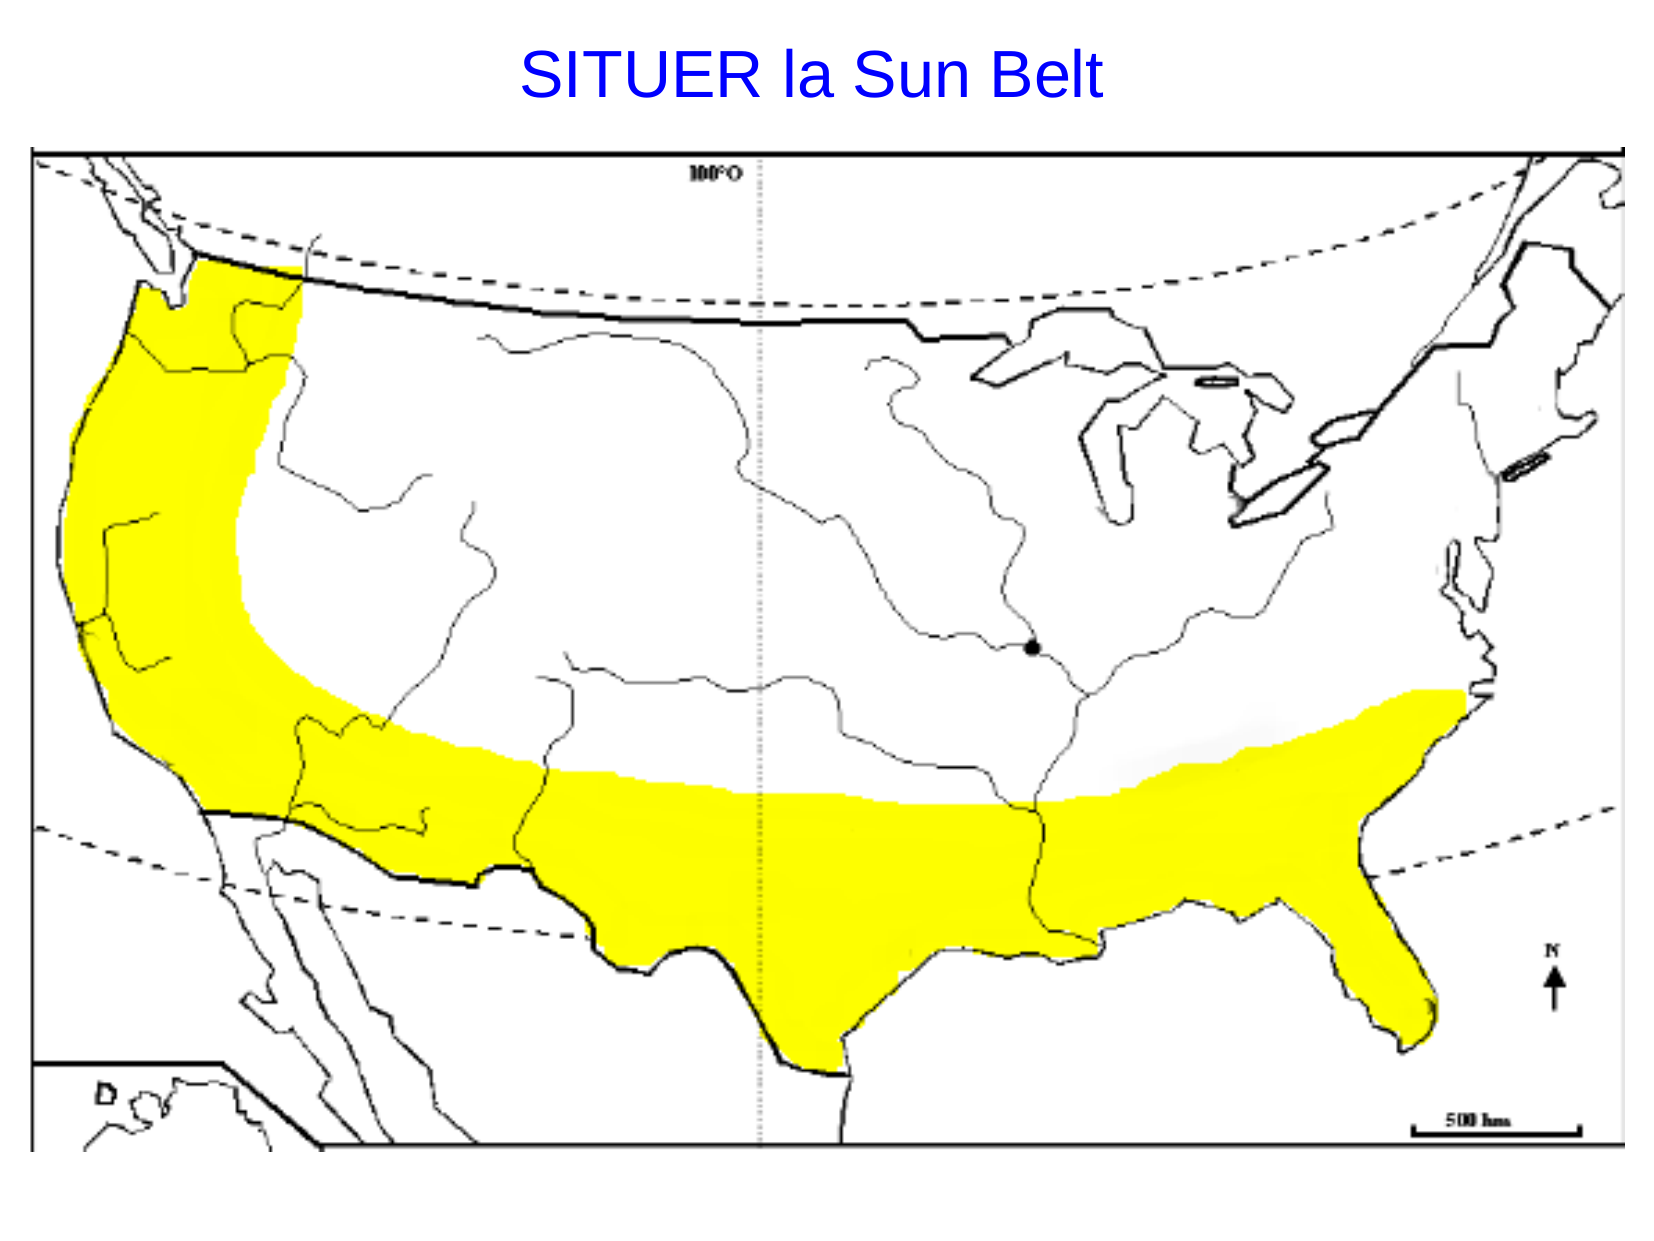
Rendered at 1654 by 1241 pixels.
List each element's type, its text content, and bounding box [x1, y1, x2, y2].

text_box SITUER la Sun Belt [88, 29, 1536, 120]
picture [29, 147, 1625, 1152]
